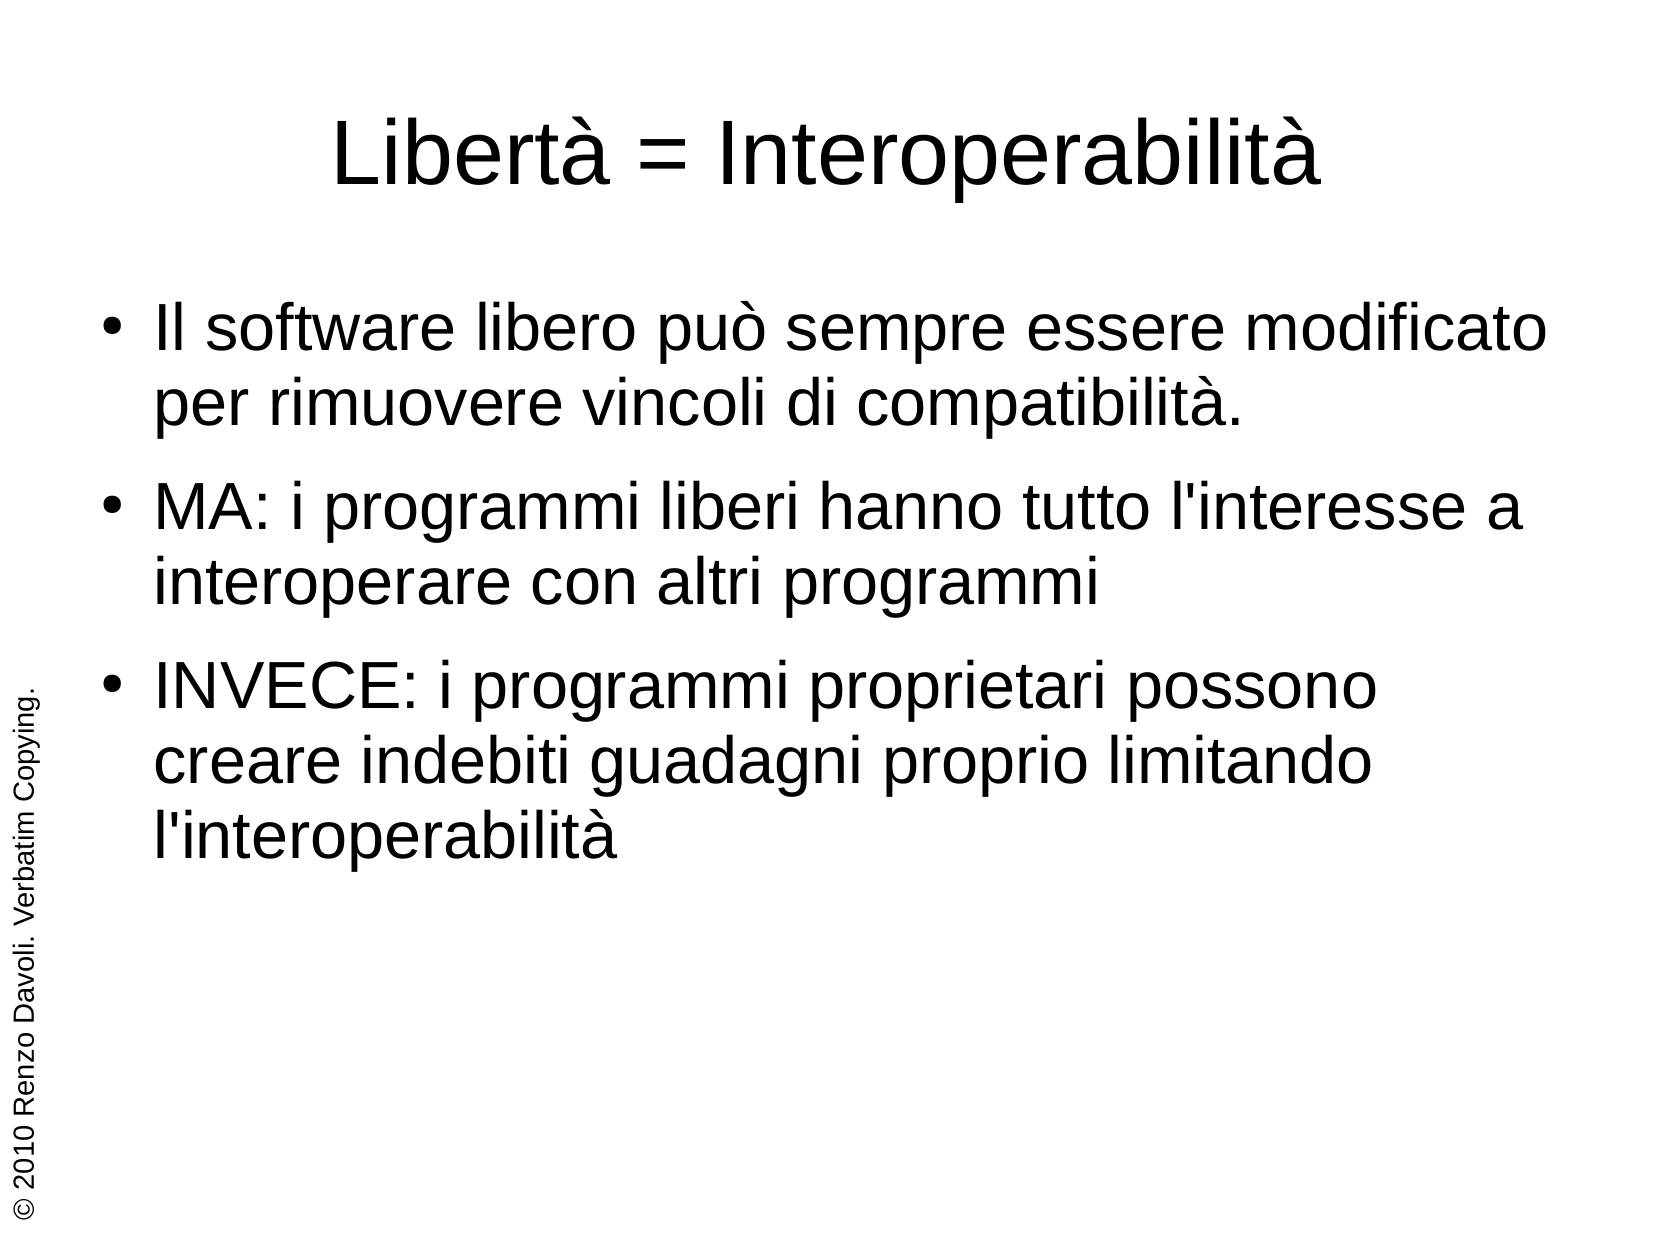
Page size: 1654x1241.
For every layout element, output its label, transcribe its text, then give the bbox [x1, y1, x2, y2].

title Libertà = Interoperabilità [82, 56, 1571, 250]
list Il software libero può sempre essere modificato per rimuovere vincoli di compatibilità. MA: i programmi liberi hanno tutto l'interesse a interoperare con altri programmi INVECE: i programmi proprietari possono creare indebiti guadagni proprio limitando l'interoperabilità [82, 290, 1571, 1109]
